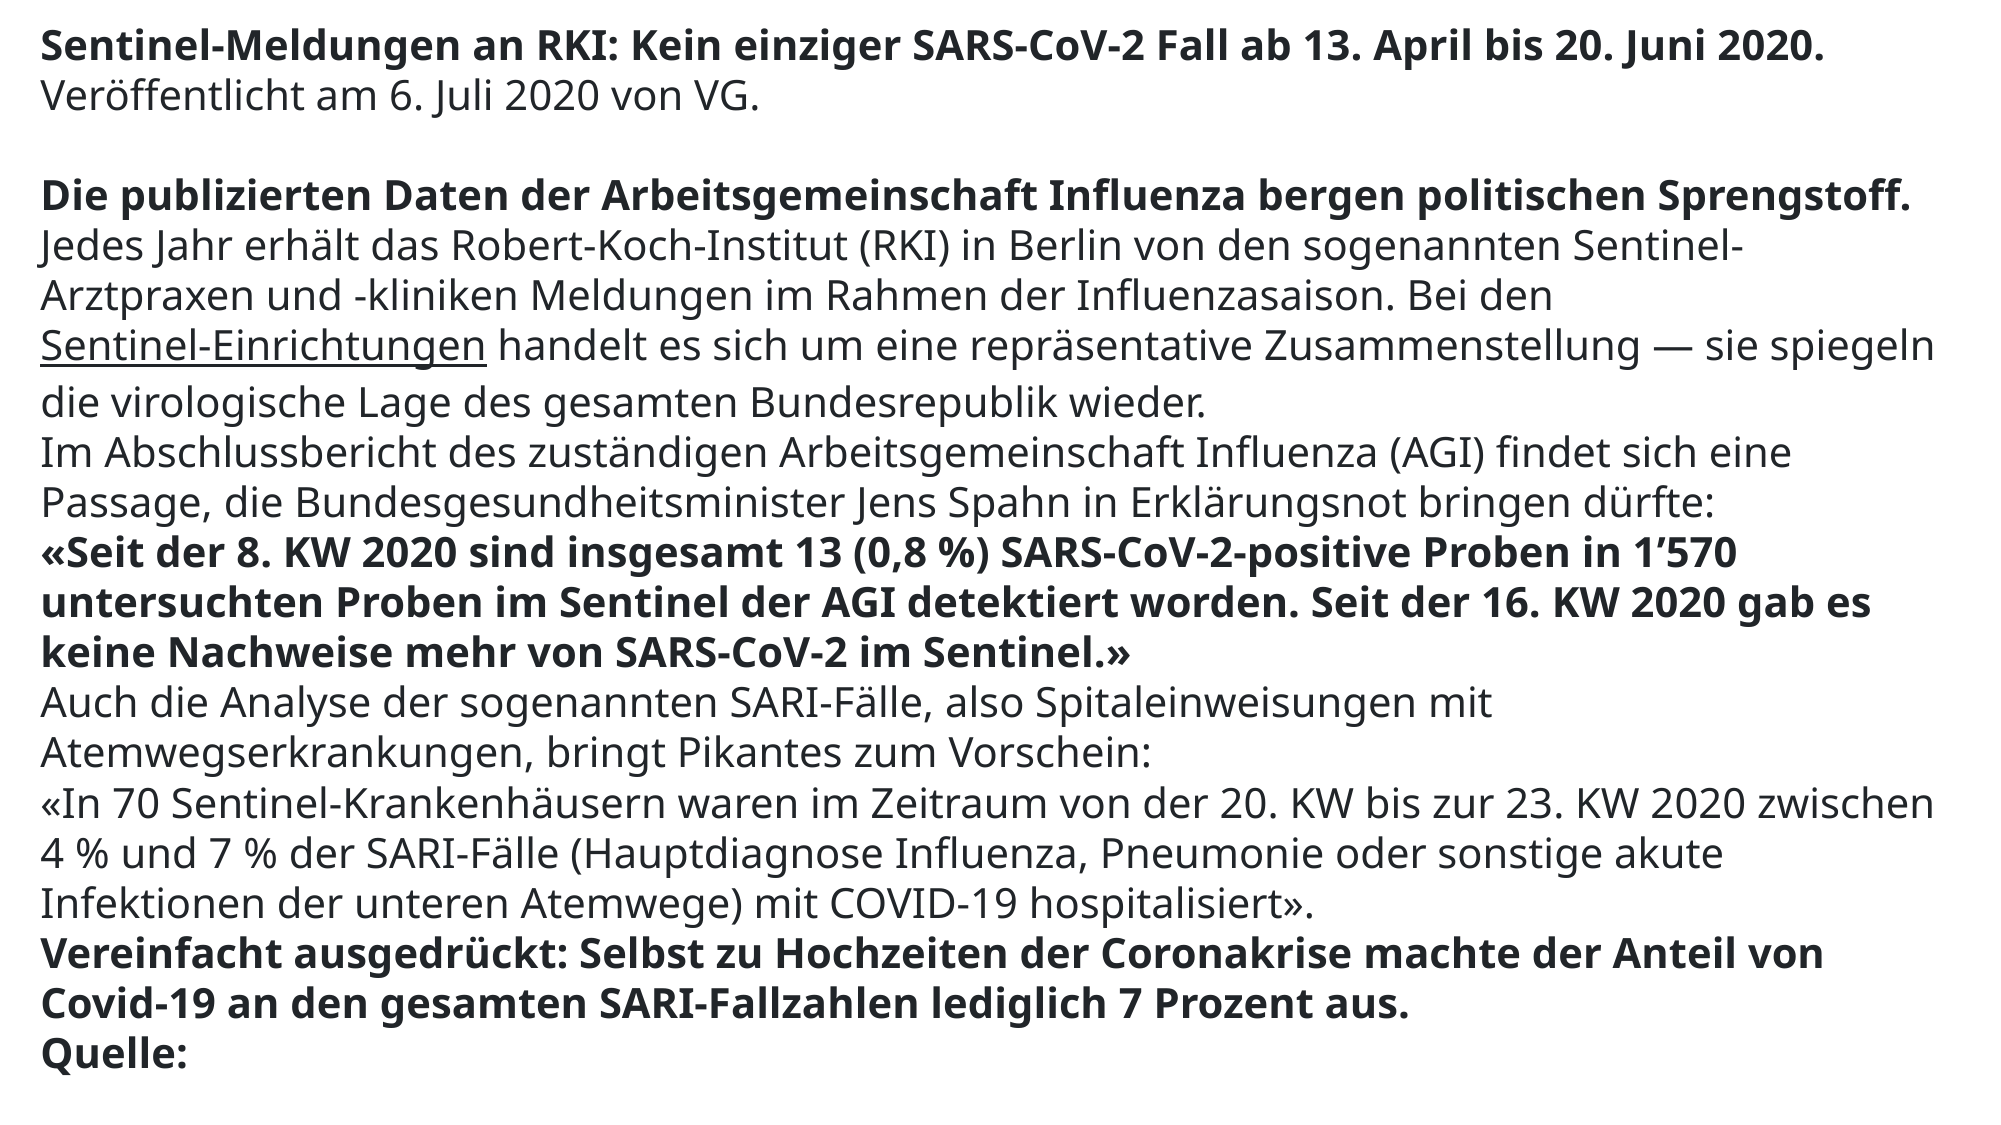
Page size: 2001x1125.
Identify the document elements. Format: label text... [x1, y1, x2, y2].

text_box Sentinel-Meldungen an RKI: Kein einziger SARS-CoV-2 Fall ab 13. April bis 20. Juni 2020. Veröffentlicht am 6. Juli 2020 von VG. Die publizierten Daten der Arbeitsgemeinschaft Influenza bergen politischen Sprengstoff. Jedes Jahr erhält das Robert-Koch-Institut (RKI) in Berlin von den sogenannten Sentinel-Arztpraxen und -kliniken Meldungen im Rahmen der Influenzasaison. Bei den Sentinel-Einrichtungen handelt es sich um eine repräsentative Zusammenstellung — sie spiegeln die virologische Lage des gesamten Bundesrepublik wieder. Im Abschlussbericht des zuständigen Arbeitsgemeinschaft Influenza (AGI) findet sich eine Passage, die Bundesgesundheitsminister Jens Spahn in Erklärungsnot bringen dürfte: «Seit der 8. KW 2020 sind insgesamt 13 (0,8 %) SARS-CoV-2-positive Proben in 1’570 untersuchten Proben im Sentinel der AGI detektiert worden. Seit der 16. KW 2020 gab es keine Nachweise mehr von SARS-CoV-2 im Sentinel.» Auch die Analyse der sogenannten SARI-Fälle, also Spitaleinweisungen mit Atemwegserkrankungen, bringt Pikantes zum Vorschein: «In 70 Sentinel-Krankenhäusern waren im Zeitraum von der 20. KW bis zur 23. KW 2020 zwischen 4 % und 7 % der SARI-Fälle (Hauptdiagnose Influenza, Pneumonie oder sonstige akute Infektionen der unteren Atemwege) mit COVID-19 hospitalisiert». Vereinfacht ausgedrückt: Selbst zu Hochzeiten der Coronakrise machte der Anteil von Covid-19 an den gesamten SARI-Fallzahlen lediglich 7 Prozent aus. Quelle: [25, 19, 1952, 1084]
